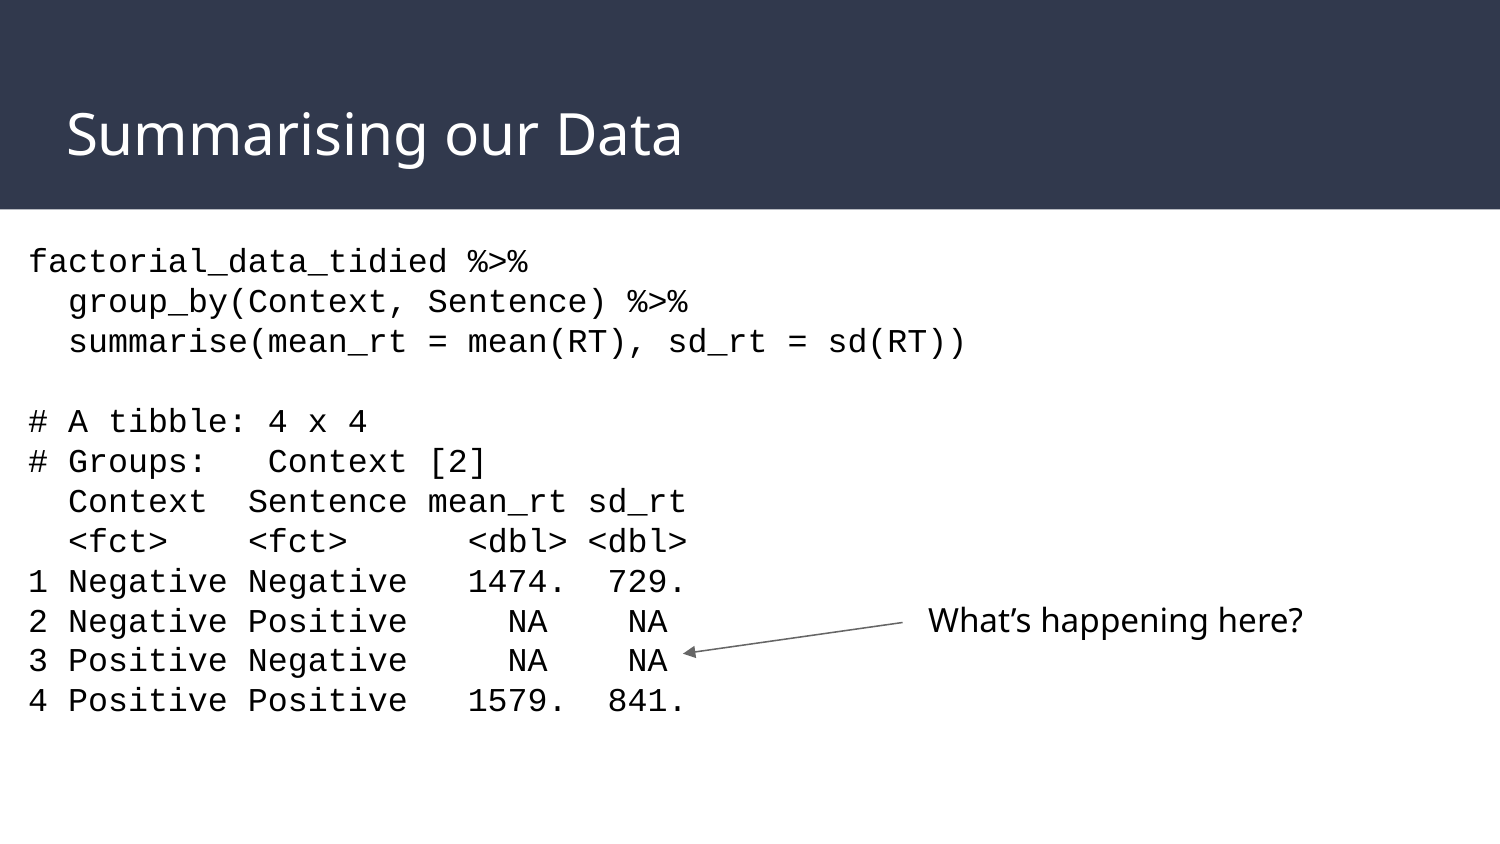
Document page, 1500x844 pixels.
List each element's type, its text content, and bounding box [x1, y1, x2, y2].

text_box factorial_data_tidied %>% group_by(Context, Sentence) %>% summarise(mean_rt = mean(RT), sd_rt = sd(RT)) # A tibble: 4 x 4 # Groups: Context [2] Context Sentence mean_rt sd_rt <fct> <fct> <dbl> <dbl> 1 Negative Negative 1474. 729. 2 Negative Positive NA NA What’s happening here? 3 Positive Negative NA NA 4 Positive Positive 1579. 841. [13, 224, 1488, 836]
title Summarising our Data [51, 82, 1449, 185]
